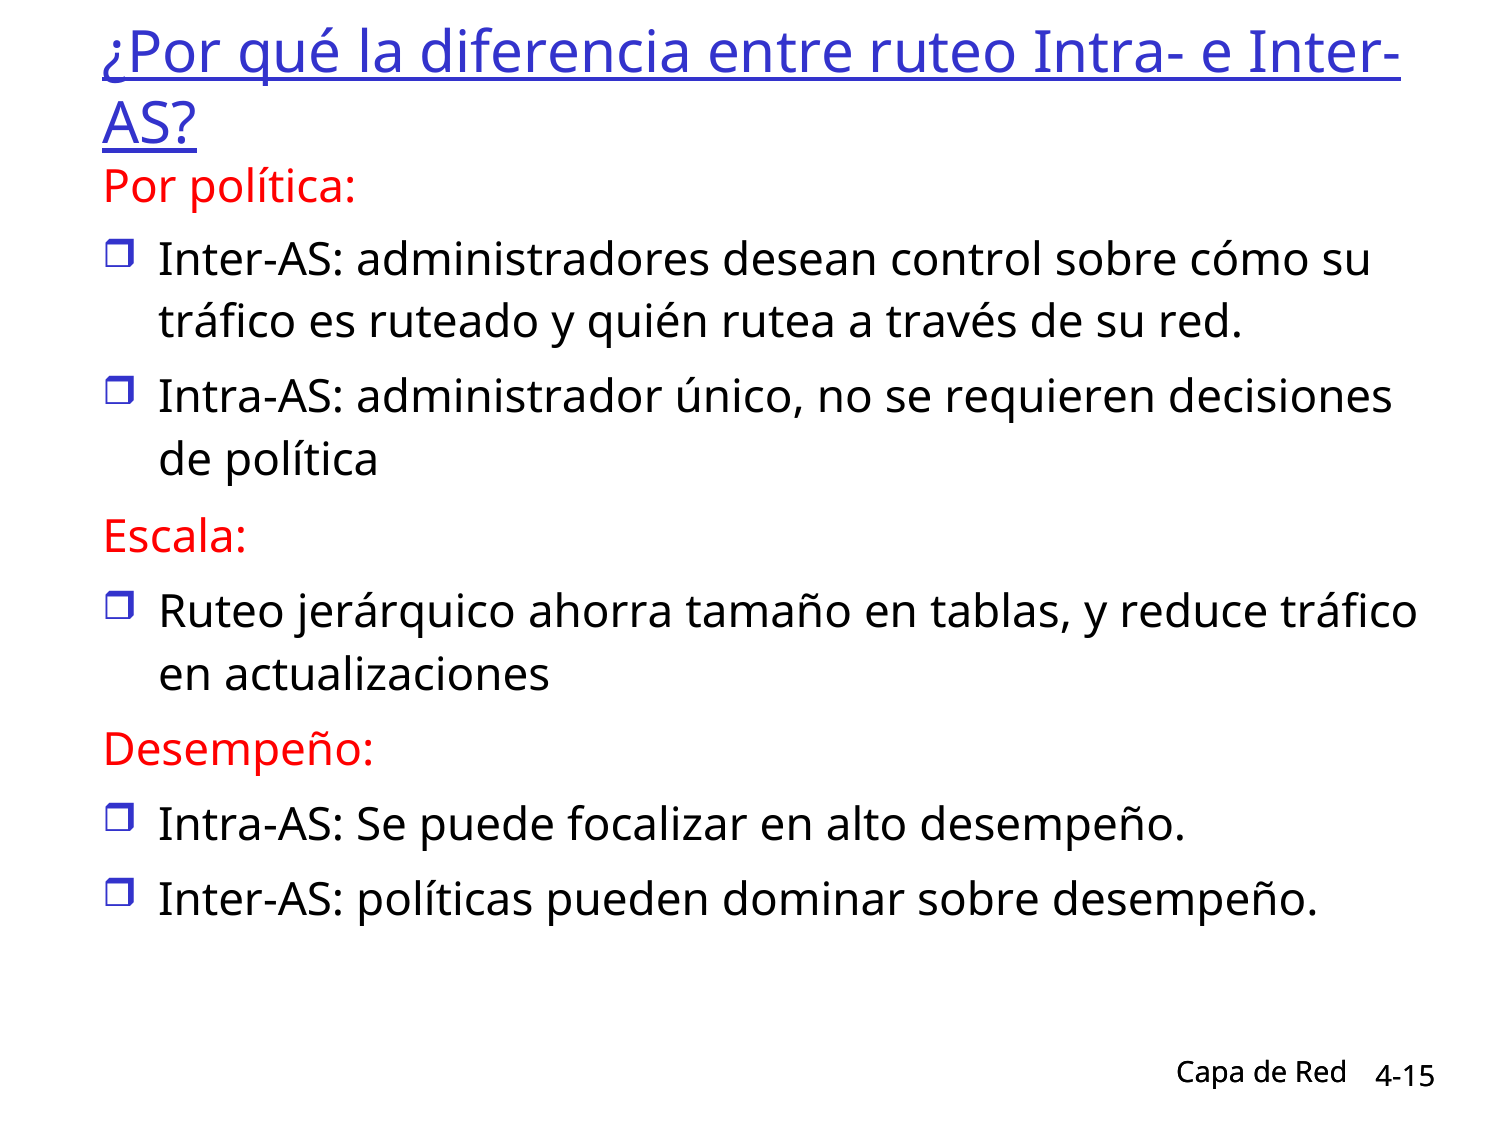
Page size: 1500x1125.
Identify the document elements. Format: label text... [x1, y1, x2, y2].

text_box 4-<number> [1339, 1050, 1451, 1125]
list Por política: Inter-AS: administradores desean control sobre cómo su tráfico es ruteado y quién rutea a través de su red. Intra-AS: administrador único, no se requieren decisiones de política Escala: Ruteo jerárquico ahorra tamaño en tablas, y reduce tráfico en actualizaciones Desempeño: Intra-AS: Se puede focalizar en alto desempeño. Inter-AS: políticas pueden dominar sobre desempeño. [87, 149, 1463, 1040]
text_box Capa de Red [887, 1049, 1363, 1097]
title ¿Por qué la diferencia entre ruteo Intra- e Inter-AS? [87, 15, 1463, 149]
